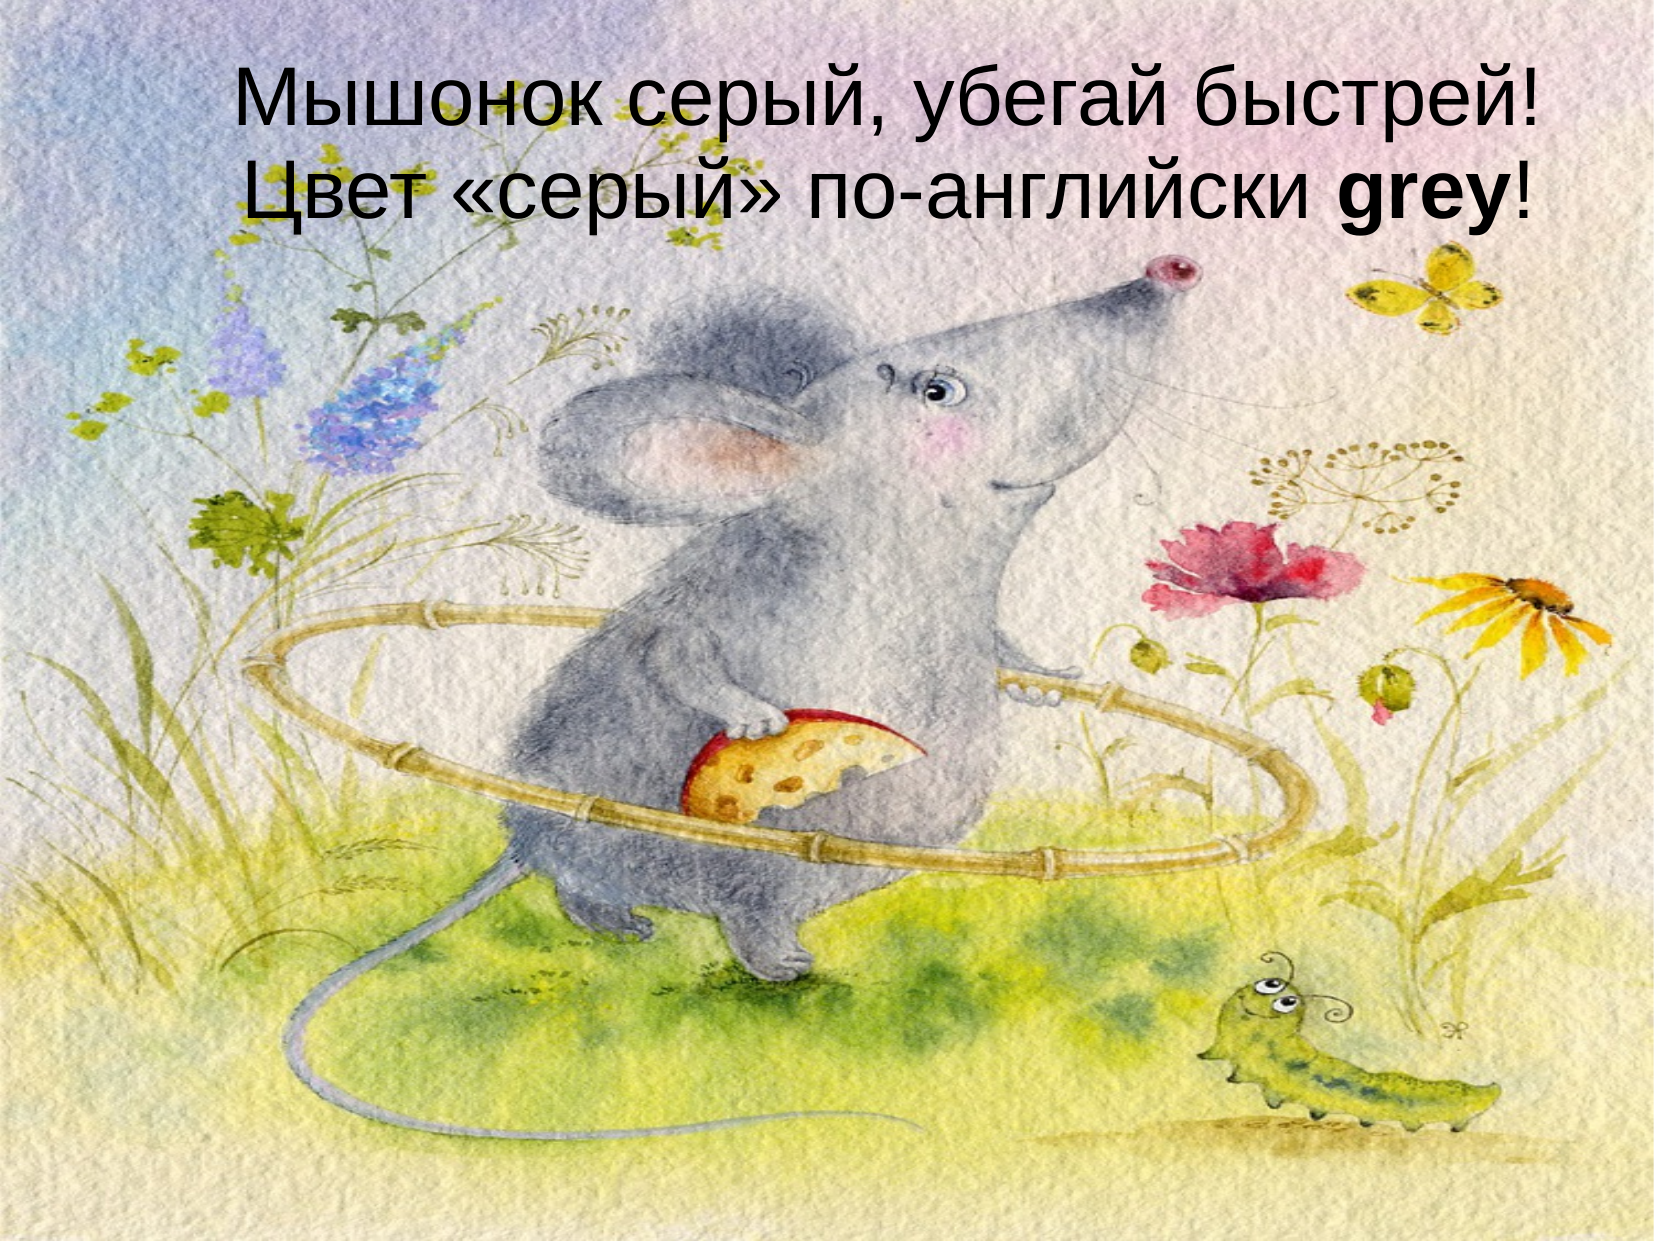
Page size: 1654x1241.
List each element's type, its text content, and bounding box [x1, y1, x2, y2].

picture [0, 0, 1654, 1241]
subtitle Мышонок серый, убегай быстрей! Цвет «серый» по-английски grey! [144, 0, 1633, 674]
